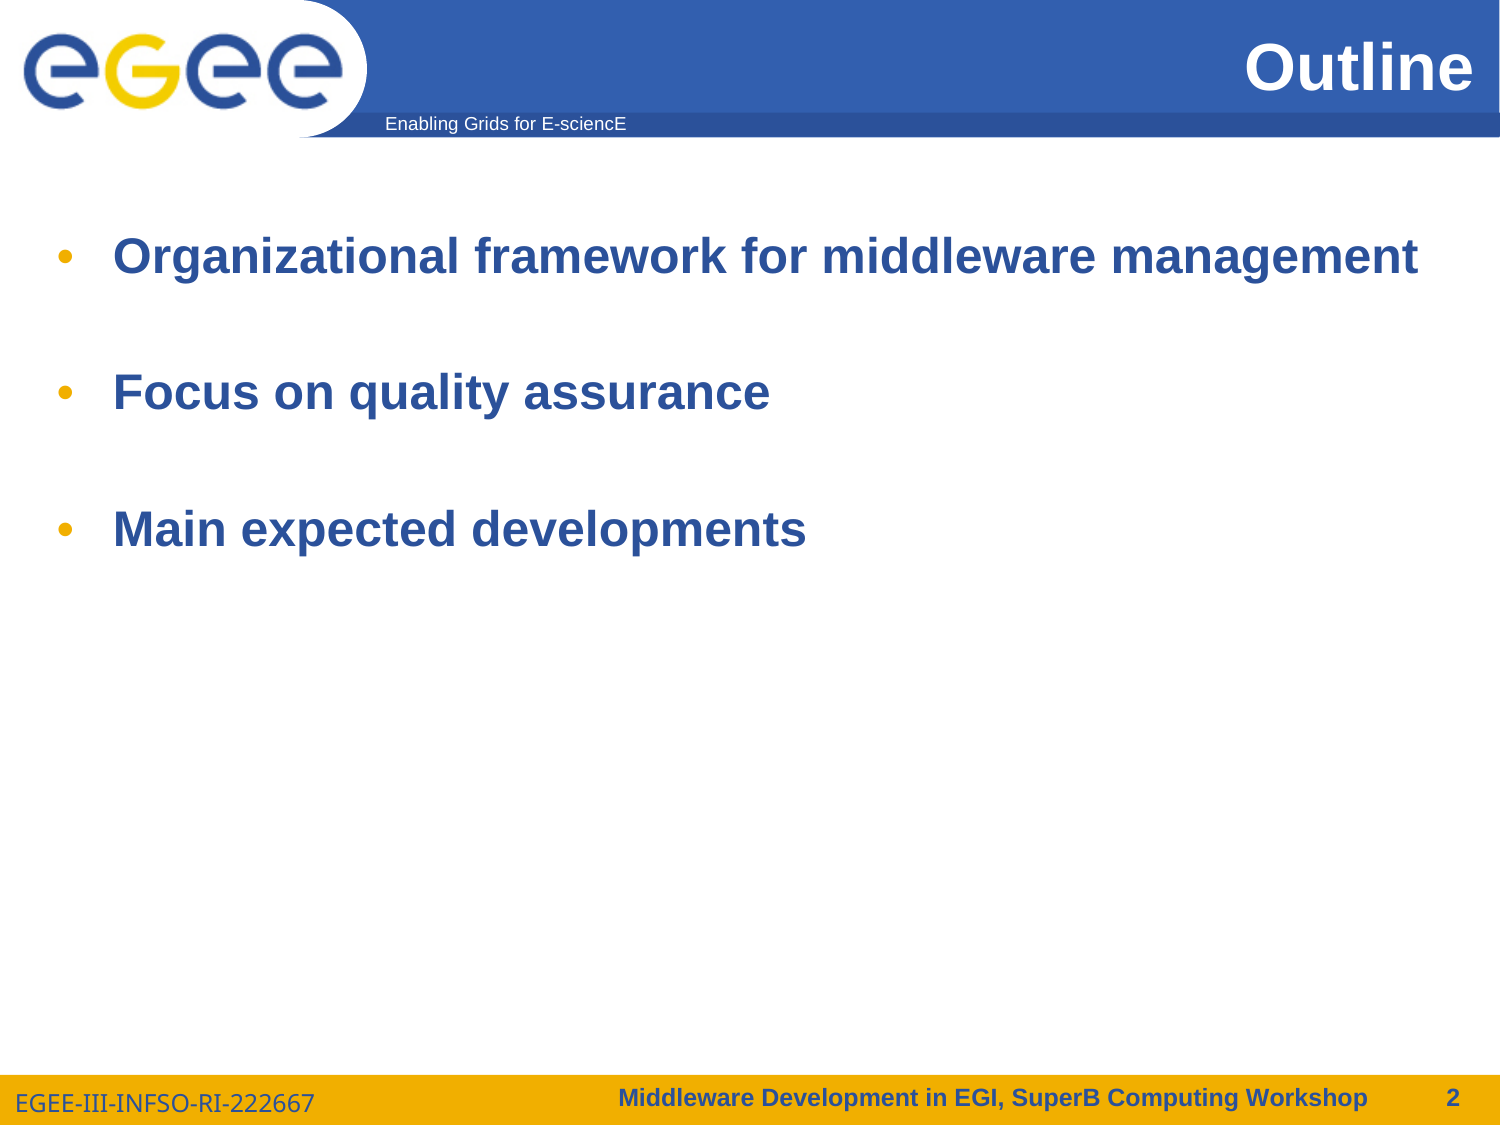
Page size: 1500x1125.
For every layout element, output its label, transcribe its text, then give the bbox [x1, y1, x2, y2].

list Organizational framework for middleware management Focus on quality assurance Main expected developments [56, 159, 1466, 1036]
picture [18, 30, 349, 112]
title Outline [369, 0, 1475, 155]
